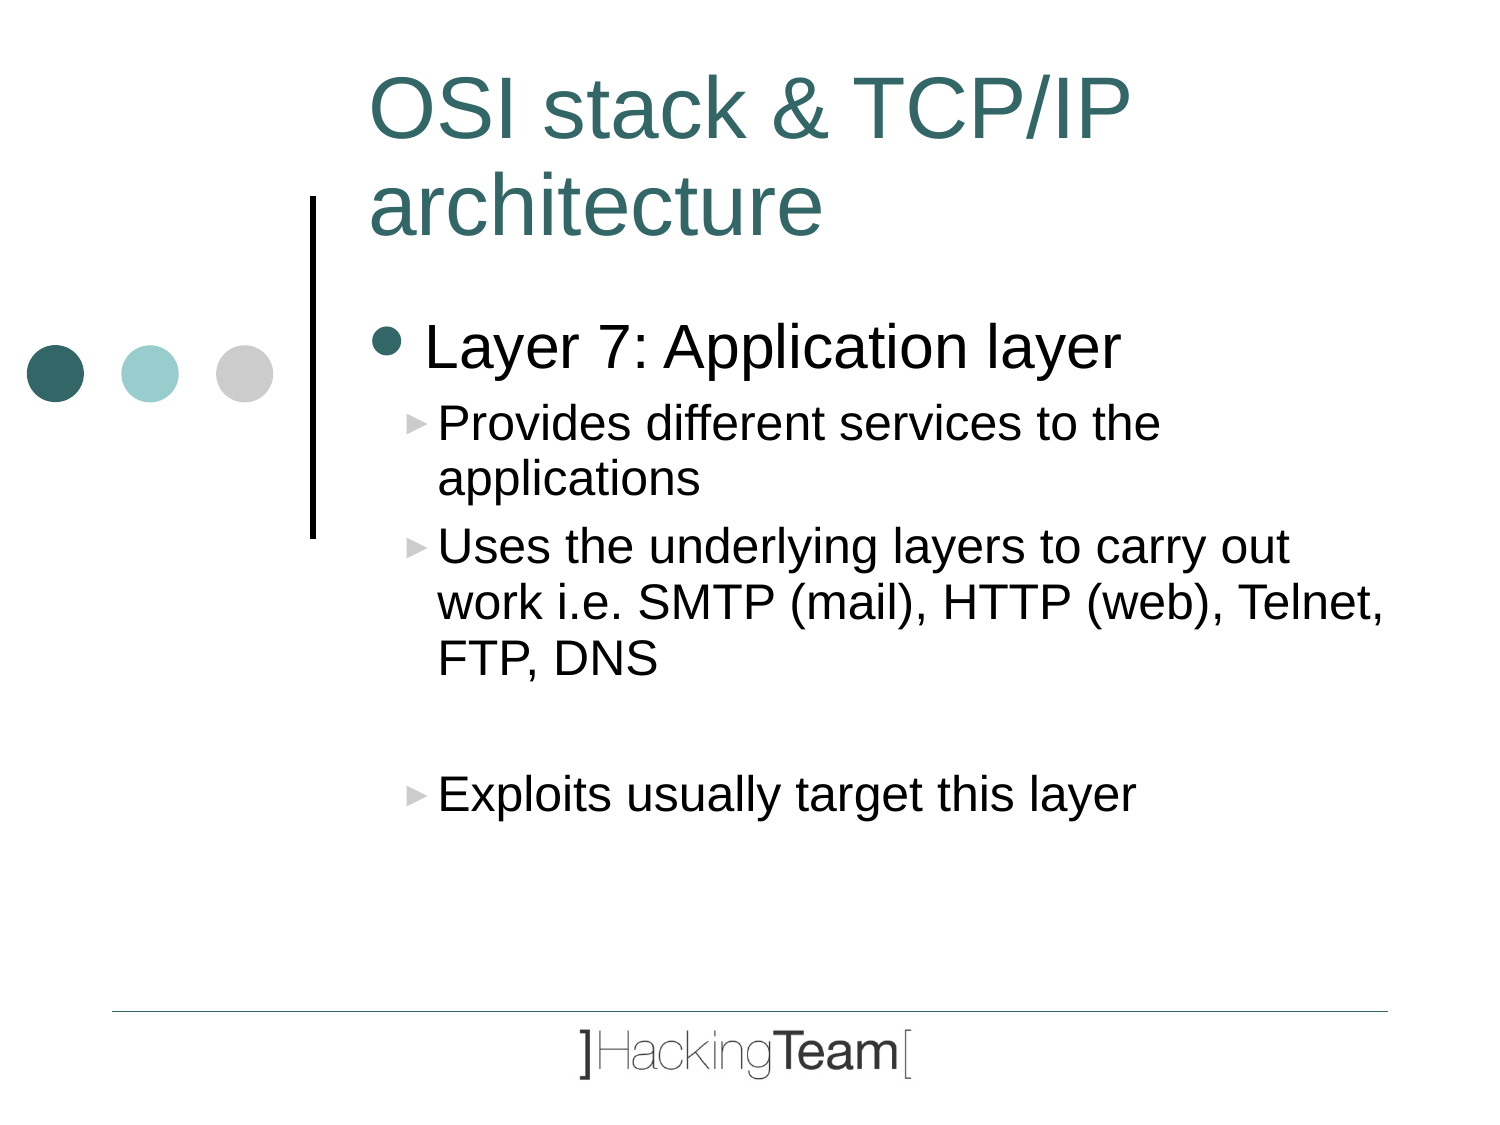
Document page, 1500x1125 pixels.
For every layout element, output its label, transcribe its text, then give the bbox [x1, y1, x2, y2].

picture [574, 1023, 916, 1084]
list Layer 7: Application layer Provides different services to the applications Uses the underlying layers to carry out work i.e. SMTP (mail), HTTP (web), Telnet, FTP, DNS Exploits usually target this layer [249, 312, 1401, 901]
title OSI stack & TCP/IP architecture [249, 38, 1401, 275]
